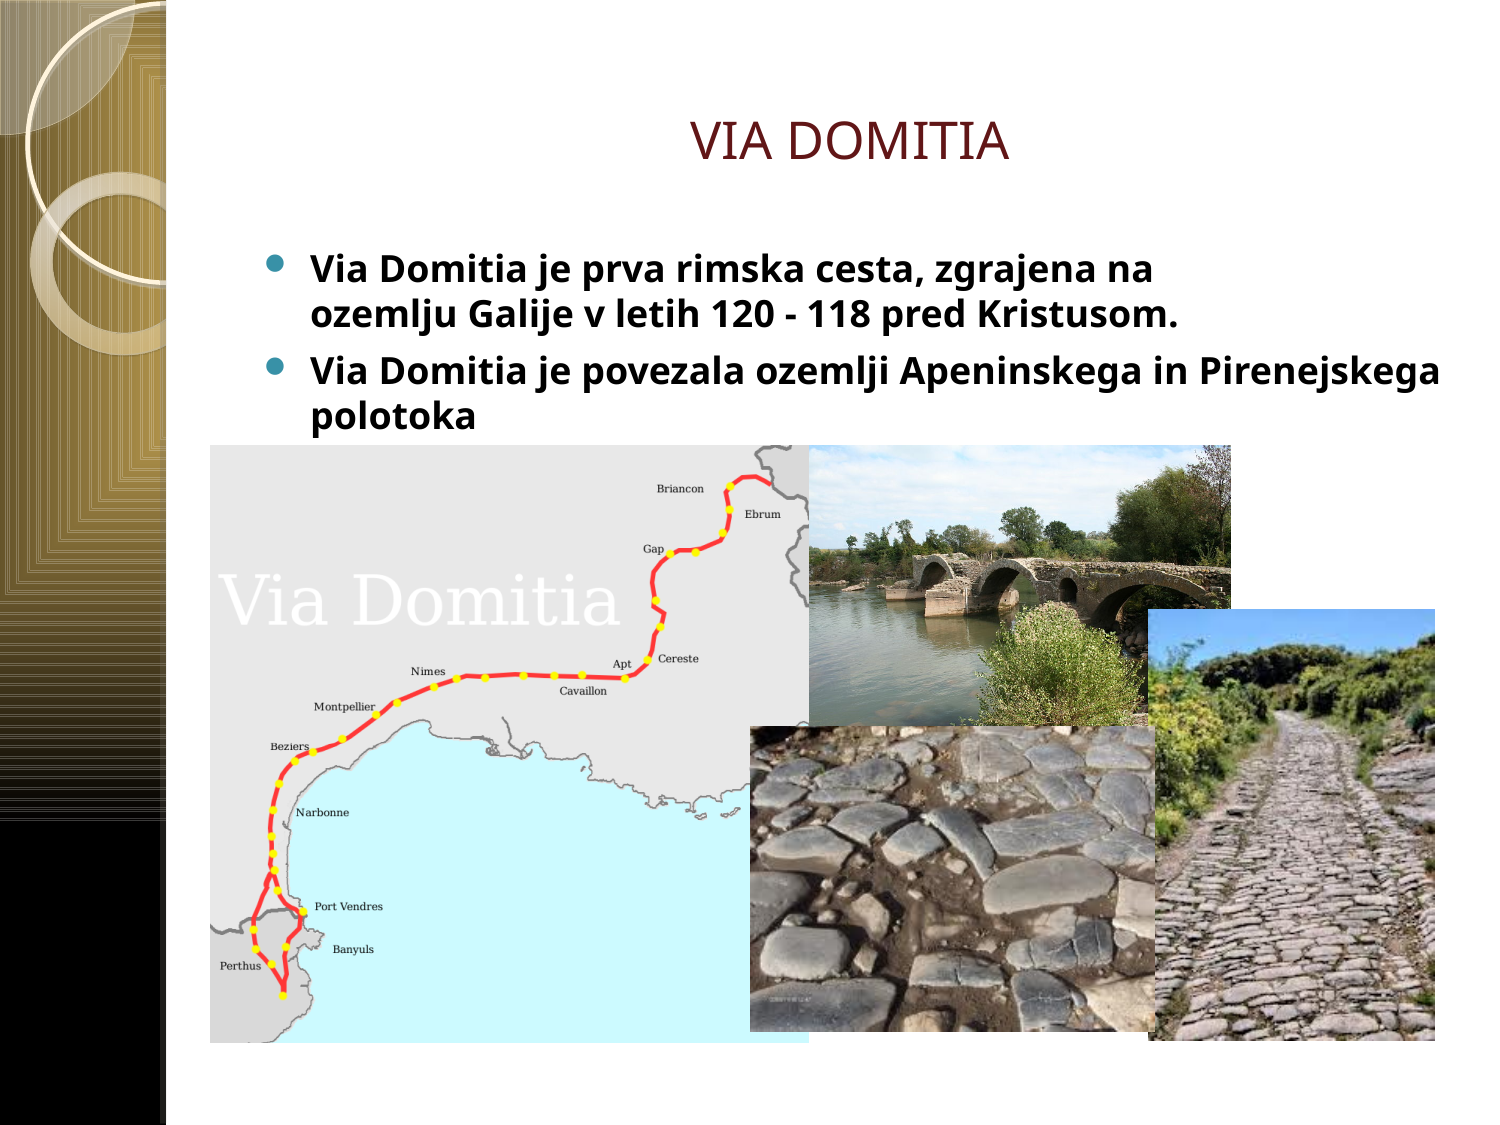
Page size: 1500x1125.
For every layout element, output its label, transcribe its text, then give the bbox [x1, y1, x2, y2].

picture [210, 445, 1435, 1043]
list Via Domitia je prva rimska cesta, zgrajena na ozemlju Galije v letih 120 - 118 pred Kristusom. Via Domitia je povezala ozemlji Apeninskega in Pirenejskega polotoka [235, 237, 1466, 1025]
title VIA DOMITIA [235, 45, 1466, 233]
